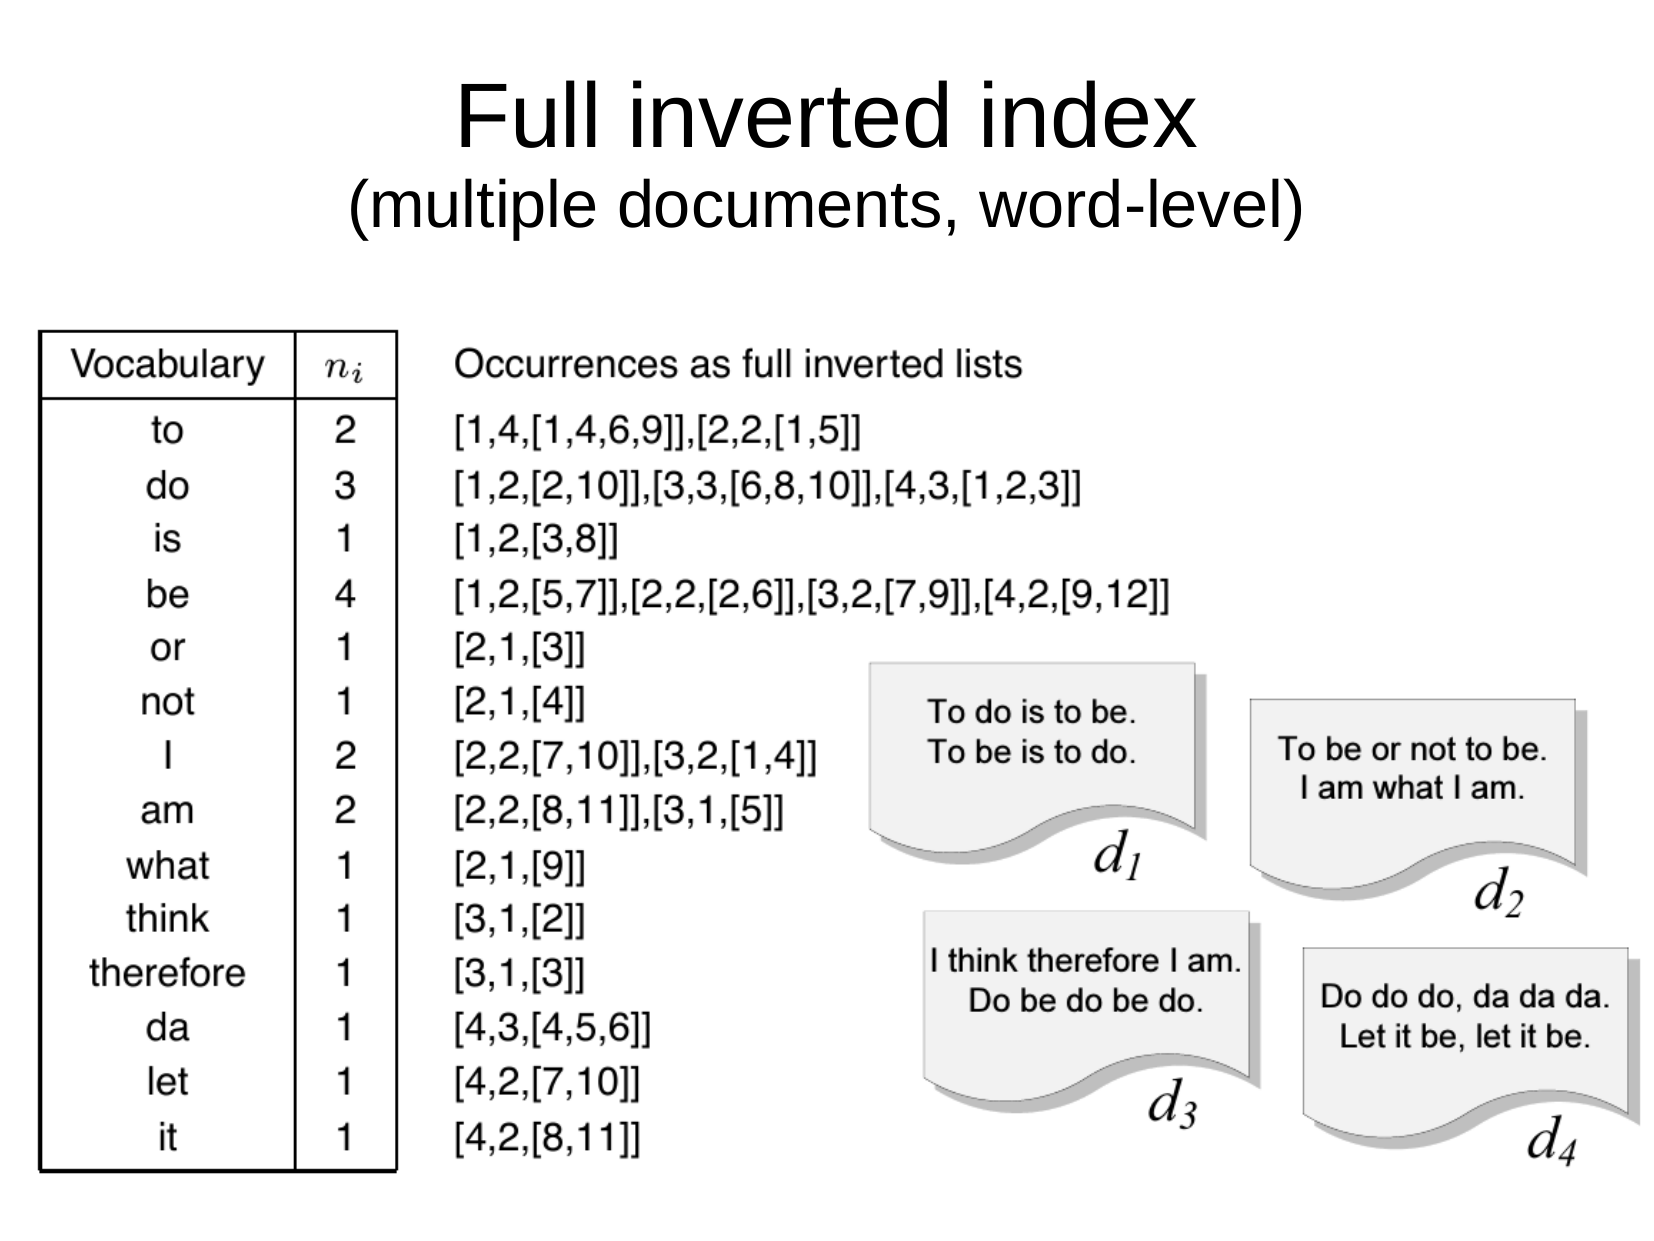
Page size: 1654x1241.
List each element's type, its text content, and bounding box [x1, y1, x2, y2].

title Full inverted index (multiple documents, word-level) [82, 49, 1571, 257]
picture [1, 313, 1654, 1212]
